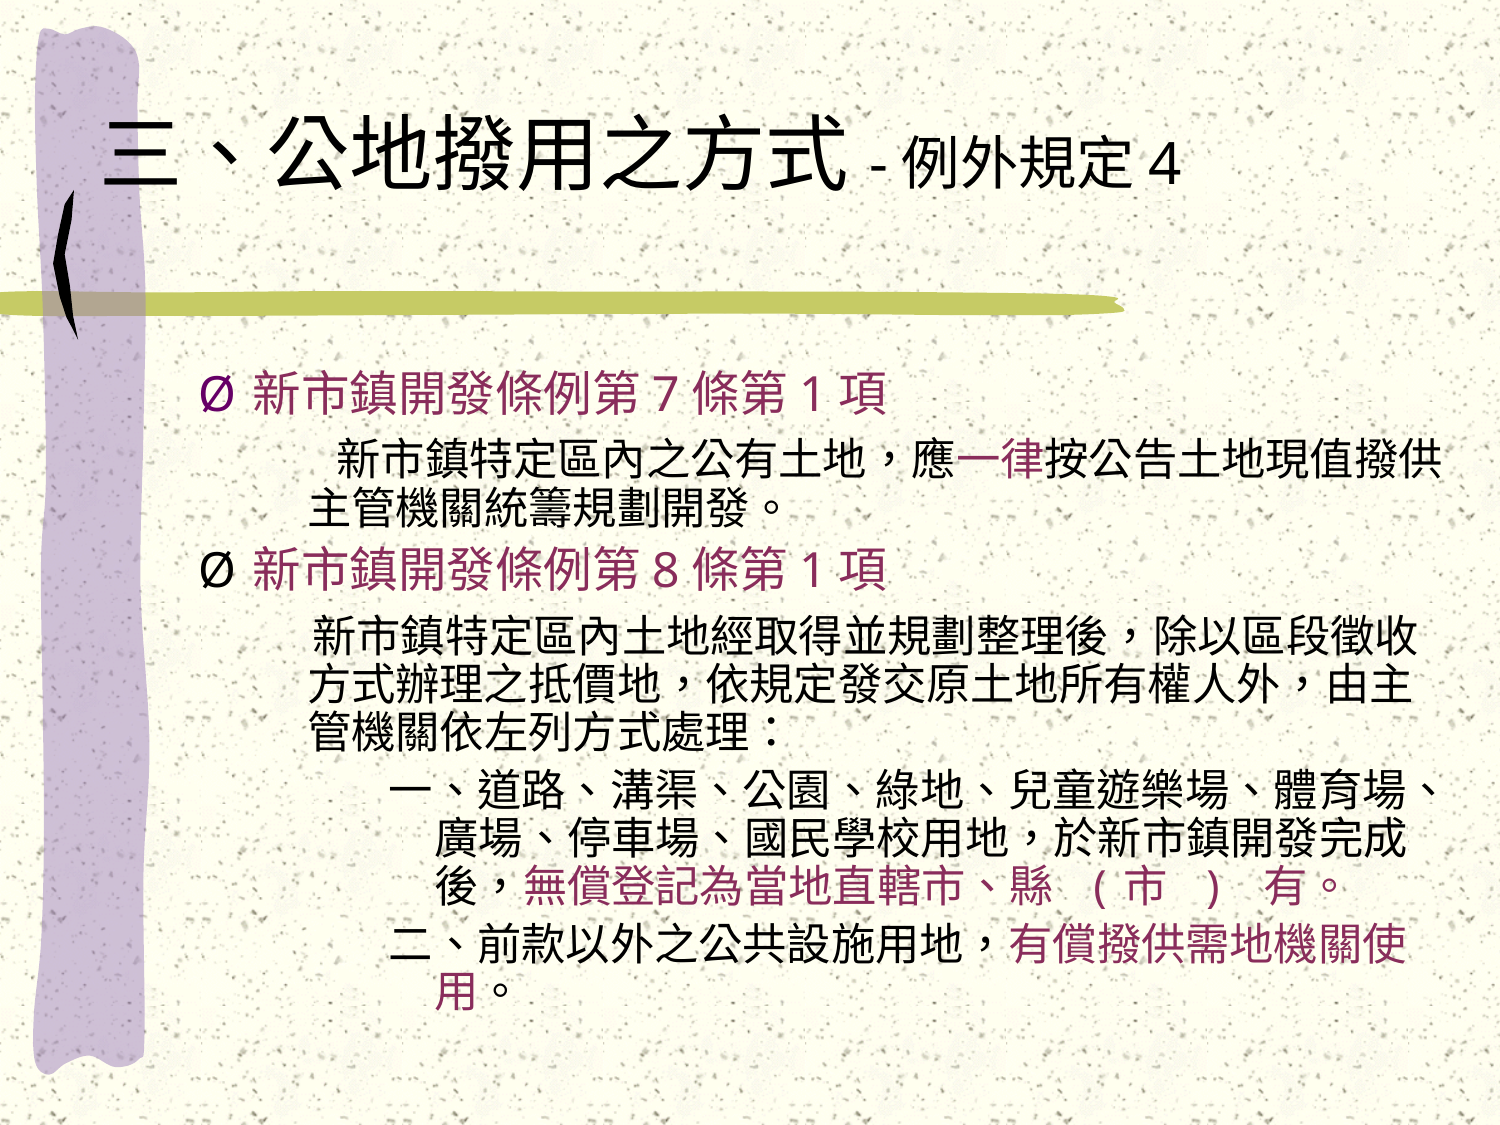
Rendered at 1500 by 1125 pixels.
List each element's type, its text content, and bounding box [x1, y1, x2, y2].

title 三、公地撥用之方式-例外規定4 [84, 93, 1496, 209]
list 新市鎮開發條例第7條第1項 新市鎮特定區內之公有土地，應一律按公告土地現值撥供主管機關統籌規劃開發。 新市鎮開發條例第8條第1項 新市鎮特定區內土地經取得並規劃整理後，除以區段徵收方式辦理之抵價地，依規定發交原土地所有權人外，由主管機關依左列方式處理： 一、道路、溝渠、公園、綠地、兒童遊樂場、體育場、廣場、停車場、國民學校用地，於新市鎮開發完成後，無償登記為當地直轄市、縣 (市 ) 有。 二、前款以外之公共設施用地，有償撥供需地機關使用。 [183, 361, 1459, 1037]
